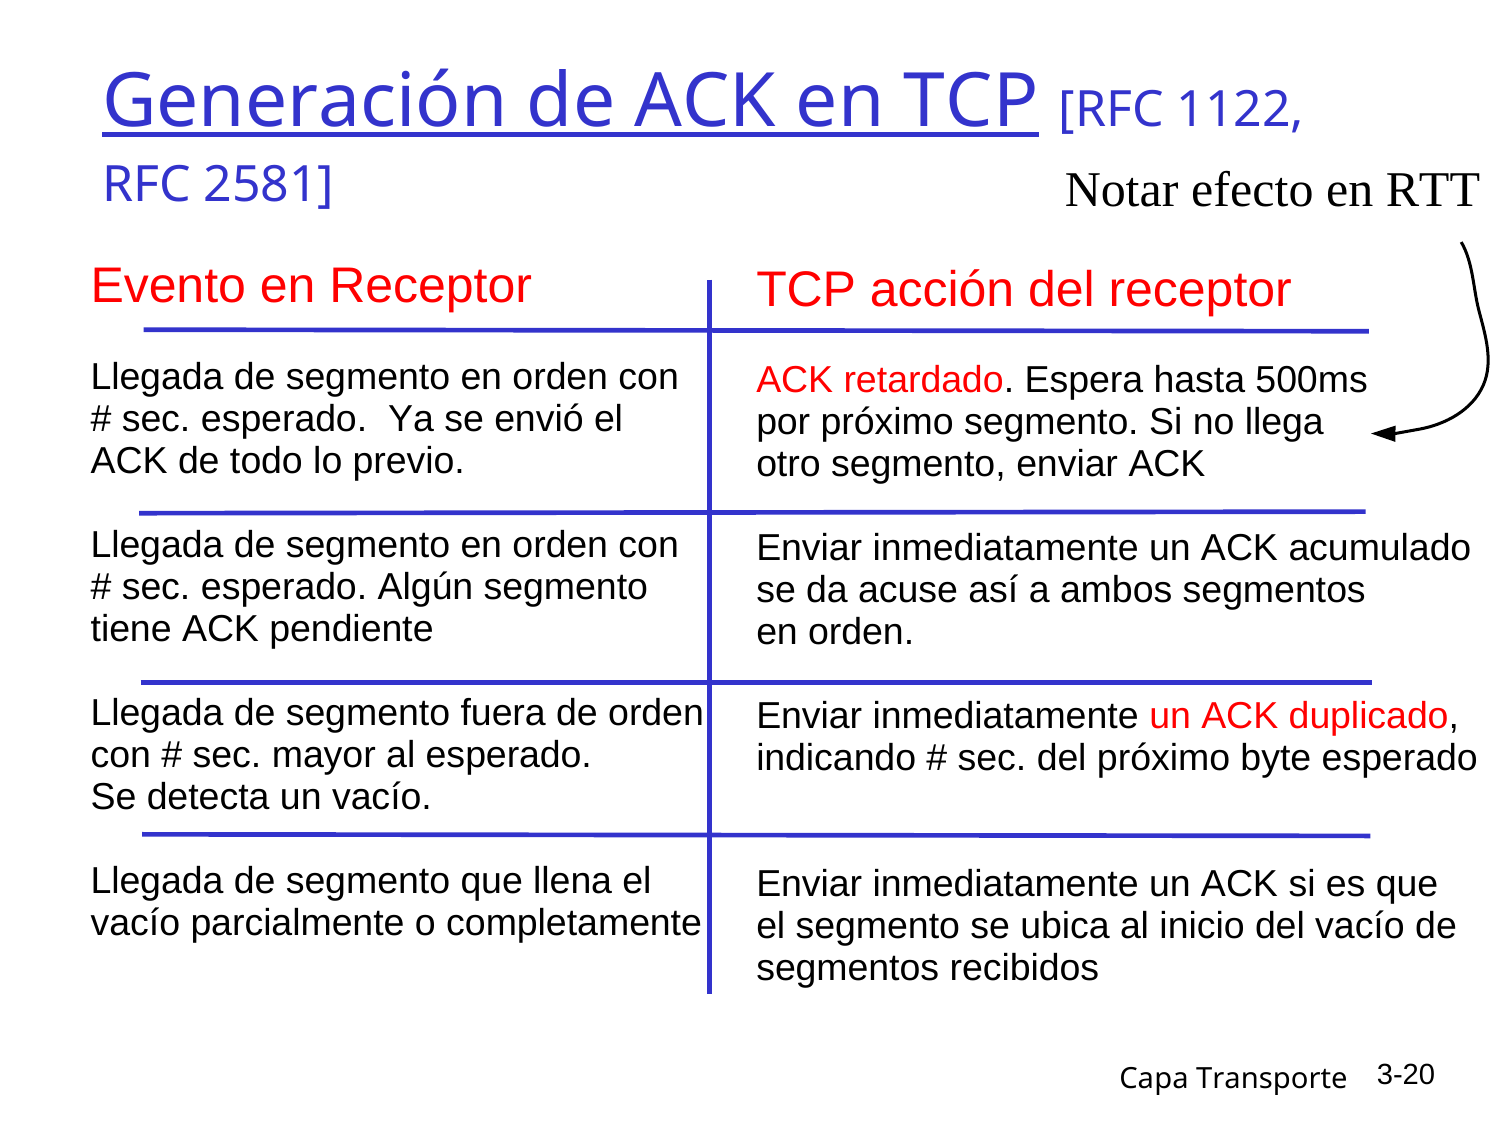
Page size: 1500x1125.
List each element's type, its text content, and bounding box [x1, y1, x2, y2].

text_box Notar efecto en RTT [1050, 154, 1493, 226]
text_box Evento en Receptor Llegada de segmento en orden con # sec. esperado. Ya se envió el ACK de todo lo previo. Llegada de segmento en orden con # sec. esperado. Algún segmento tiene ACK pendiente Llegada de segmento fuera de orden con # sec. mayor al esperado. Se detecta un vacío. Llegada de segmento que llena el vacío parcialmente o completamente [75, 249, 719, 993]
text_box TCP acción del receptor ACK retardado. Espera hasta 500ms por próximo segmento. Si no llega otro segmento, enviar ACK Enviar inmediatamente un ACK acumulado se da acuse así a ambos segmentos en orden. Enviar inmediatamente un ACK duplicado, indicando # sec. del próximo byte esperado Enviar inmediatamente un ACK si es que el segmento se ubica al inicio del vacío de segmentos recibidos [741, 253, 1493, 997]
title Generación de ACK en TCP [RFC 1122, RFC 2581] [87, 37, 1363, 225]
